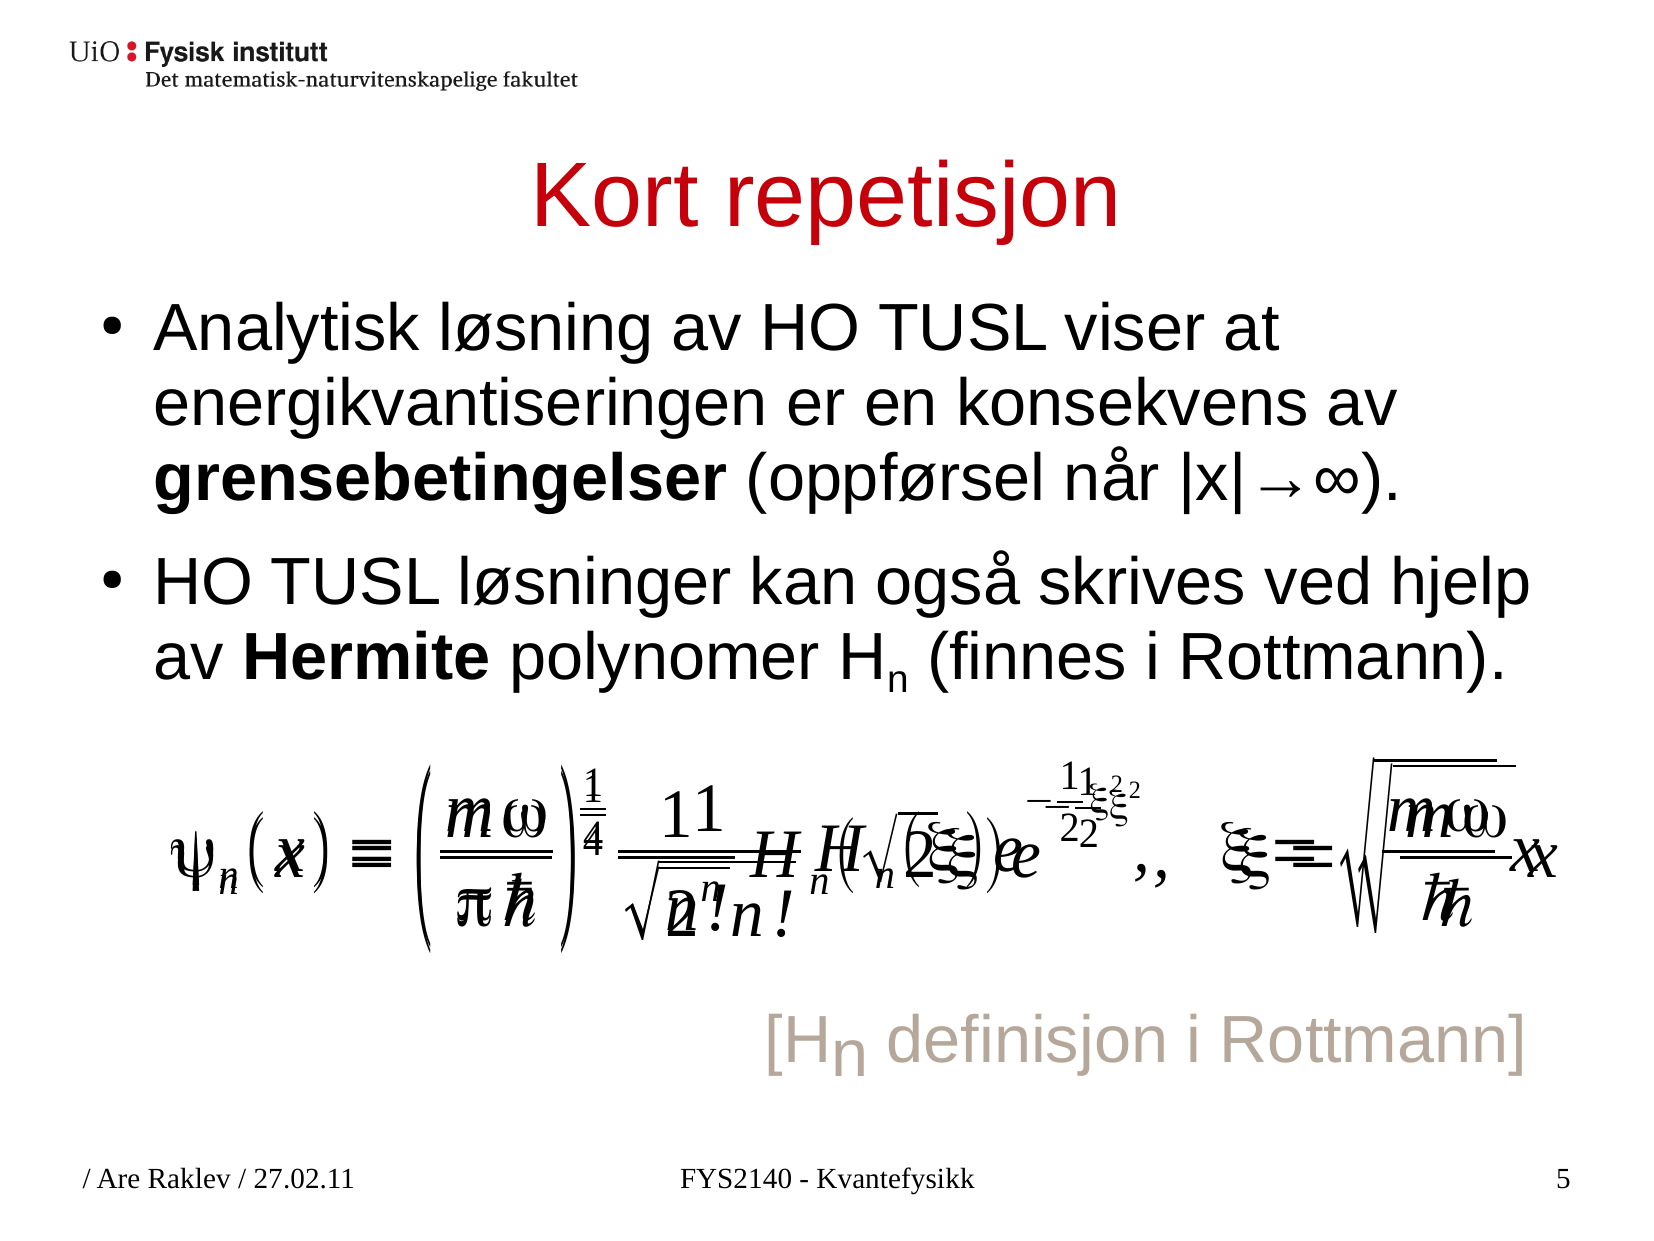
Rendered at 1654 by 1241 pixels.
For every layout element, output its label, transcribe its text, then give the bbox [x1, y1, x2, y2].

title Kort repetisjon [82, 90, 1571, 290]
chart [162, 752, 1564, 958]
text_box [Hn definisjon i Rottmann] [750, 994, 1576, 1098]
list Analytisk løsning av HO TUSL viser at energikvantiseringen er en konsekvens av grensebetingelser (oppførsel når |x|→∞). HO TUSL løsninger kan også skrives ved hjelp av Hermite polynomer Hn (finnes i Rottmann). [82, 290, 1576, 1094]
picture [68, 37, 581, 93]
